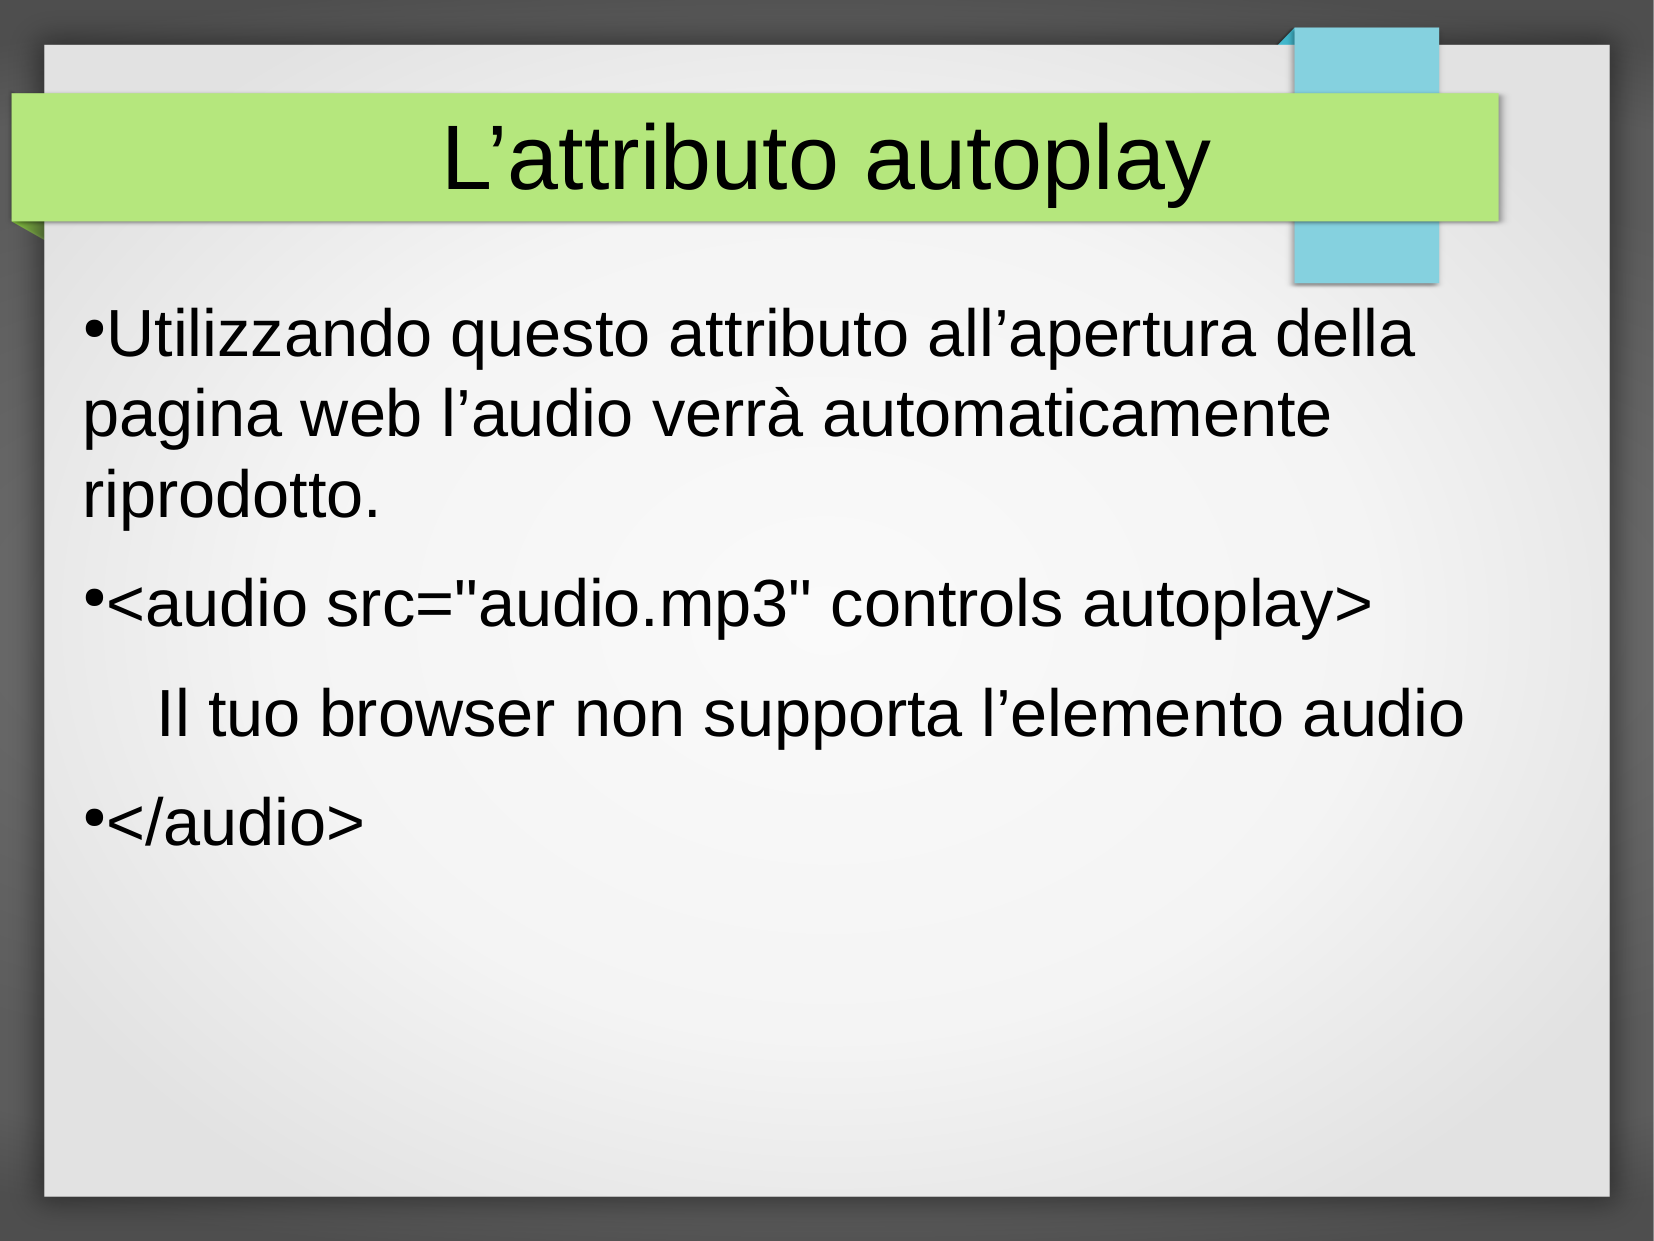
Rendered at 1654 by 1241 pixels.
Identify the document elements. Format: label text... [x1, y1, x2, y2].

picture [0, 0, 1654, 1241]
list Utilizzando questo attributo all’apertura della pagina web l’audio verrà automaticamente riprodotto. <audio src="audio.mp3" controls autoplay> Il tuo browser non supporta l’elemento audio </audio> [82, 290, 1571, 1010]
title L’attributo autoplay [82, 49, 1571, 257]
